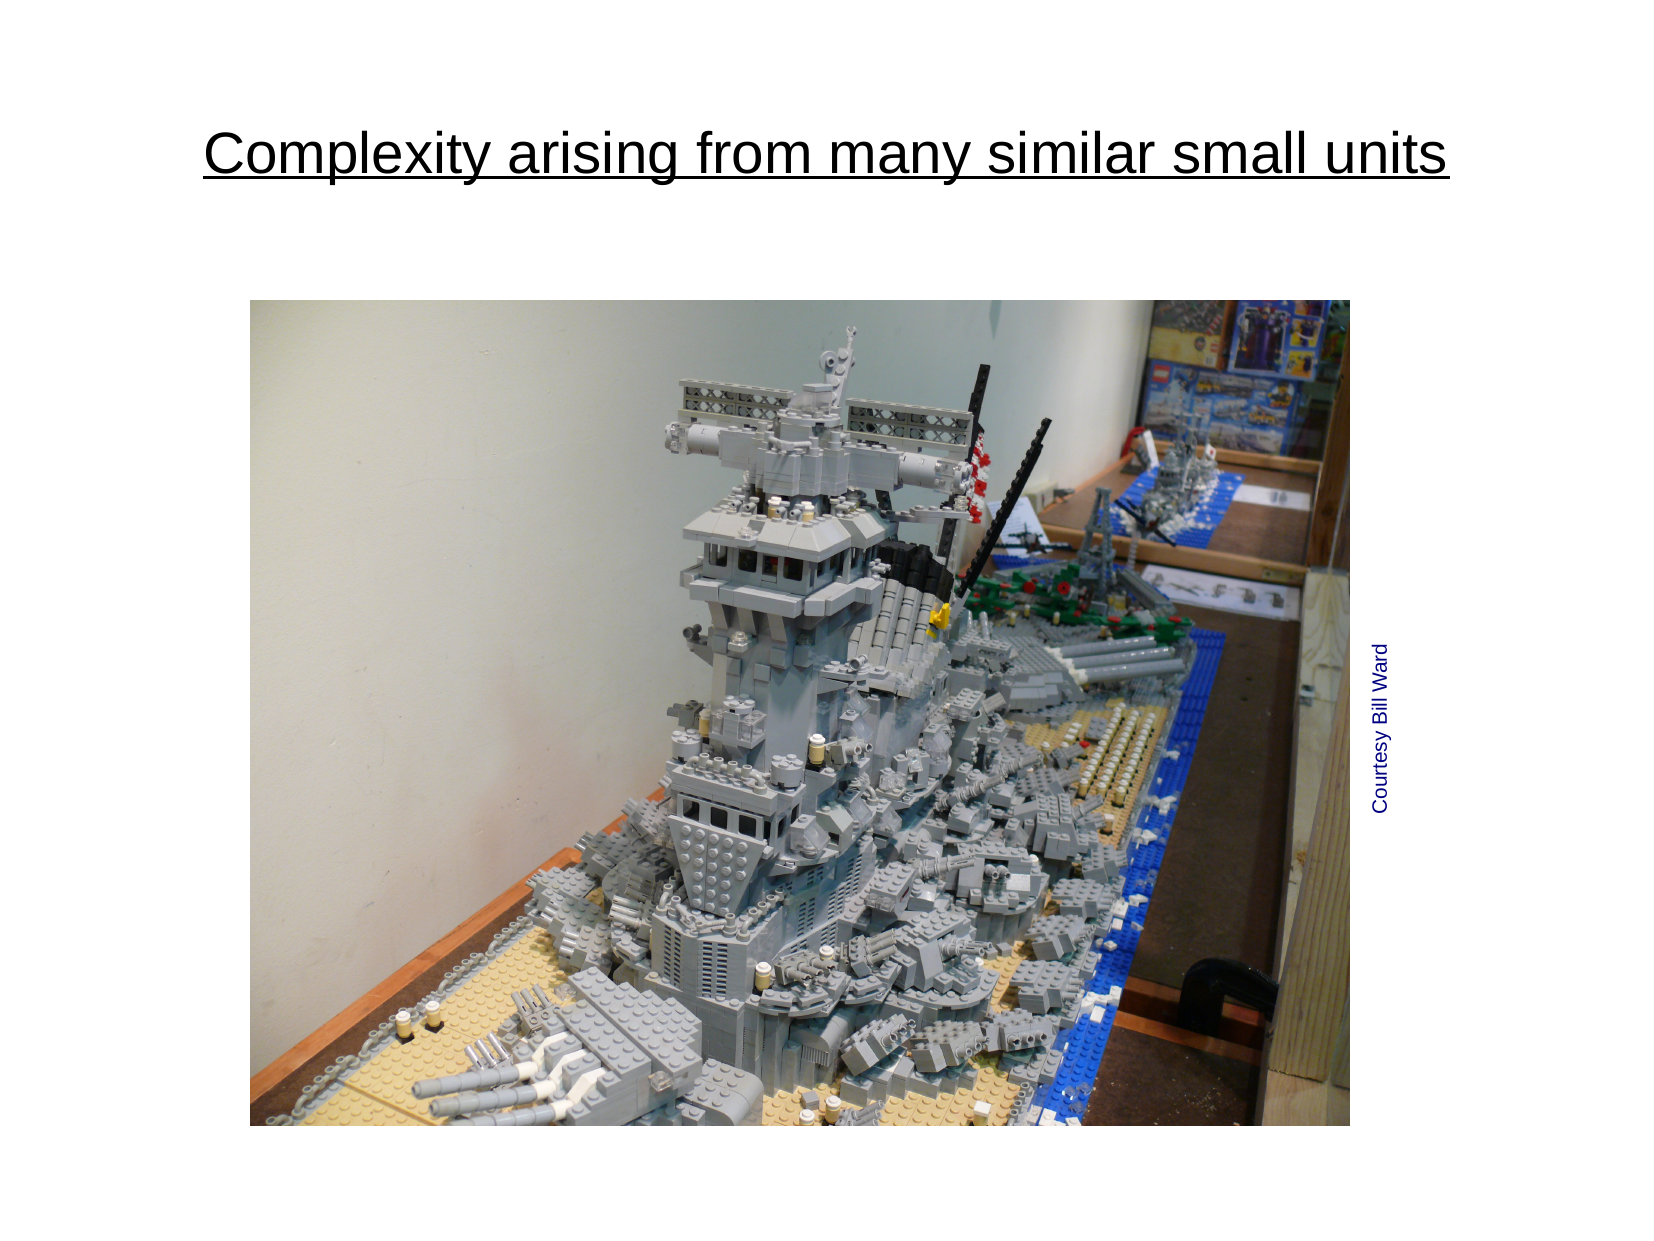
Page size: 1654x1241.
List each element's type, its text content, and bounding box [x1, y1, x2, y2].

picture [250, 300, 1350, 1126]
text_box Courtesy Bill Ward [1360, 628, 1399, 830]
title Complexity arising from many similar small units [82, 49, 1571, 257]
